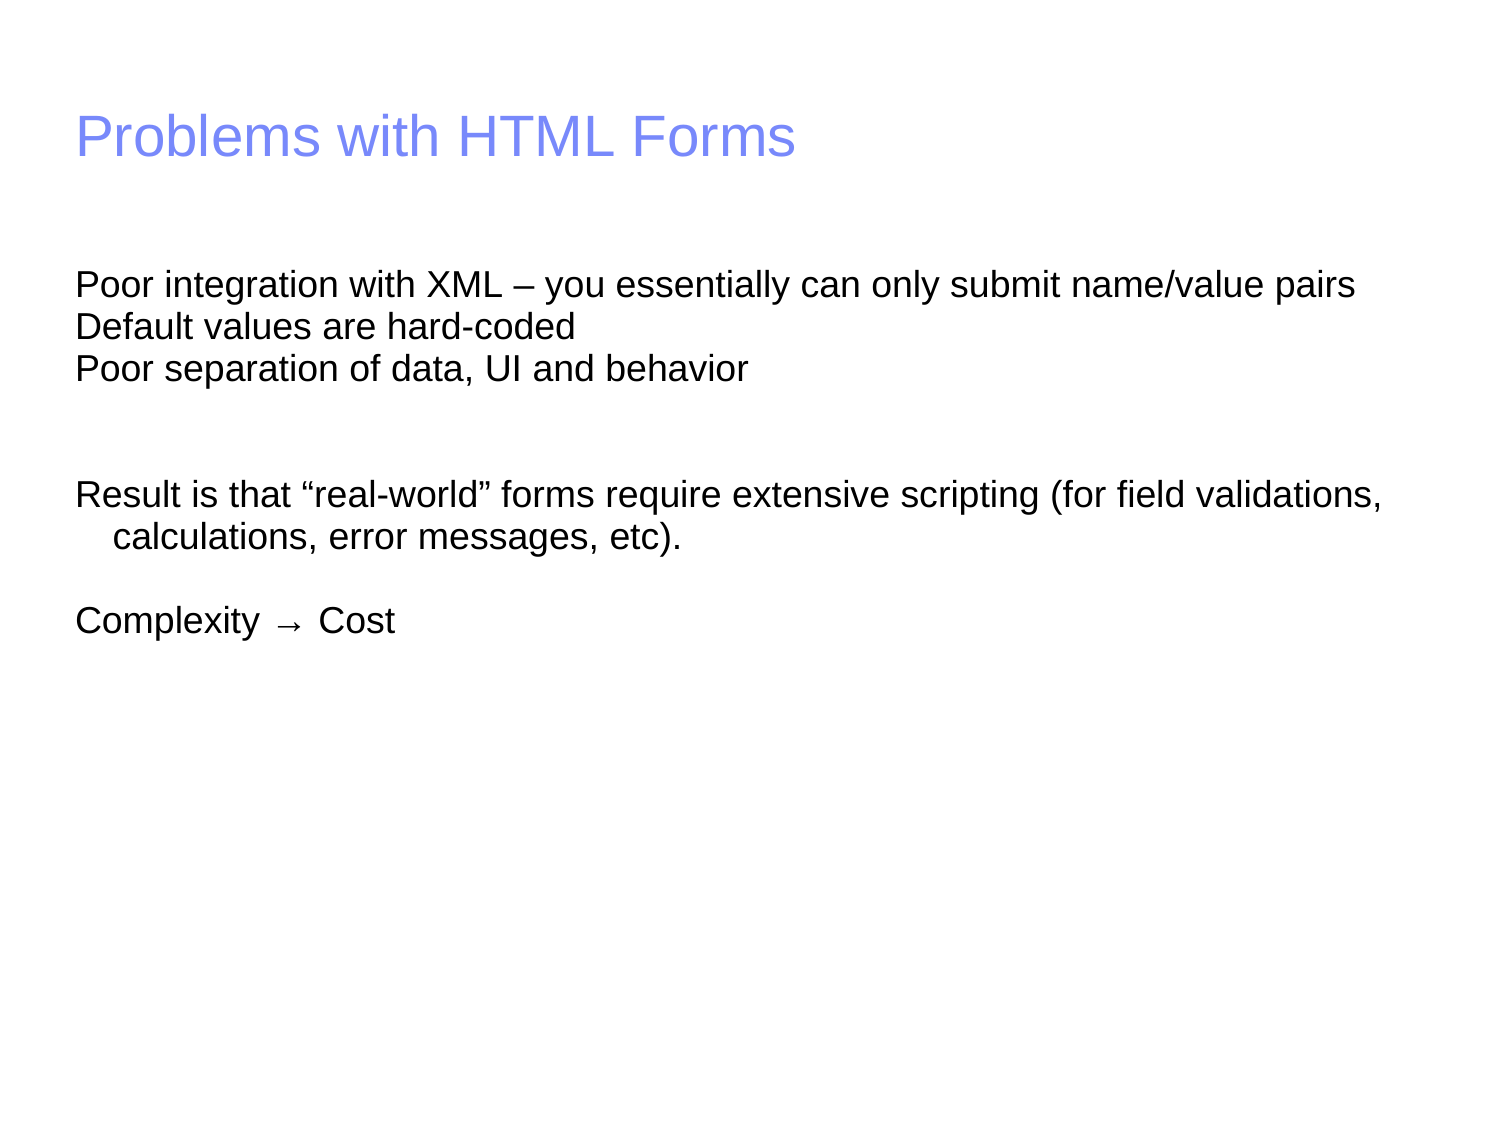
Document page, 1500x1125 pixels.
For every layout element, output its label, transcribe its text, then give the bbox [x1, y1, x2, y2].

title Problems with HTML Forms [75, 52, 1425, 226]
list Poor integration with XML – you essentially can only submit name/value pairs Default values are hard-coded Poor separation of data, UI and behavior Result is that “real-world” forms require extensive scripting (for field validations, calculations, error messages, etc). Complexity → Cost [75, 263, 1425, 991]
